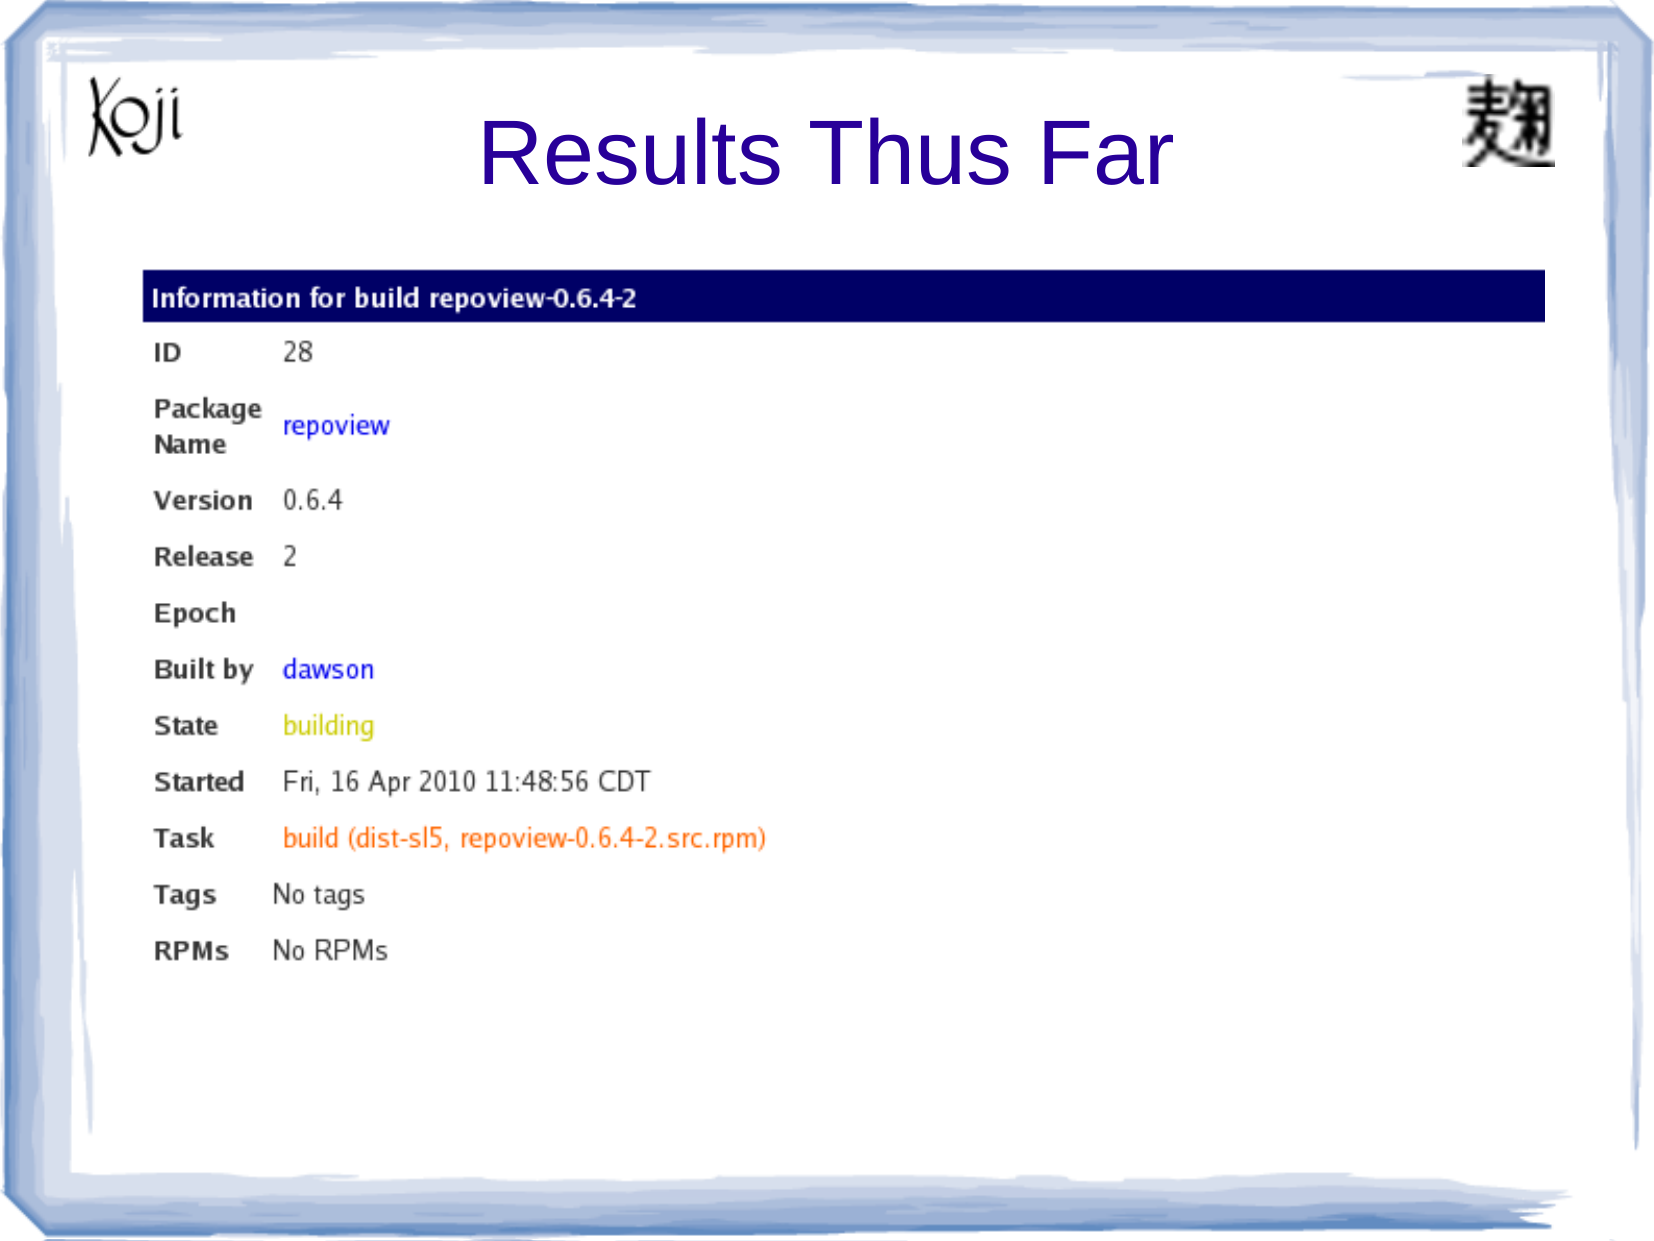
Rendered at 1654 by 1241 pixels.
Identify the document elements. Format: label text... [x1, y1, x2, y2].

picture [0, 0, 1654, 1241]
title Results Thus Far [82, 49, 1571, 257]
